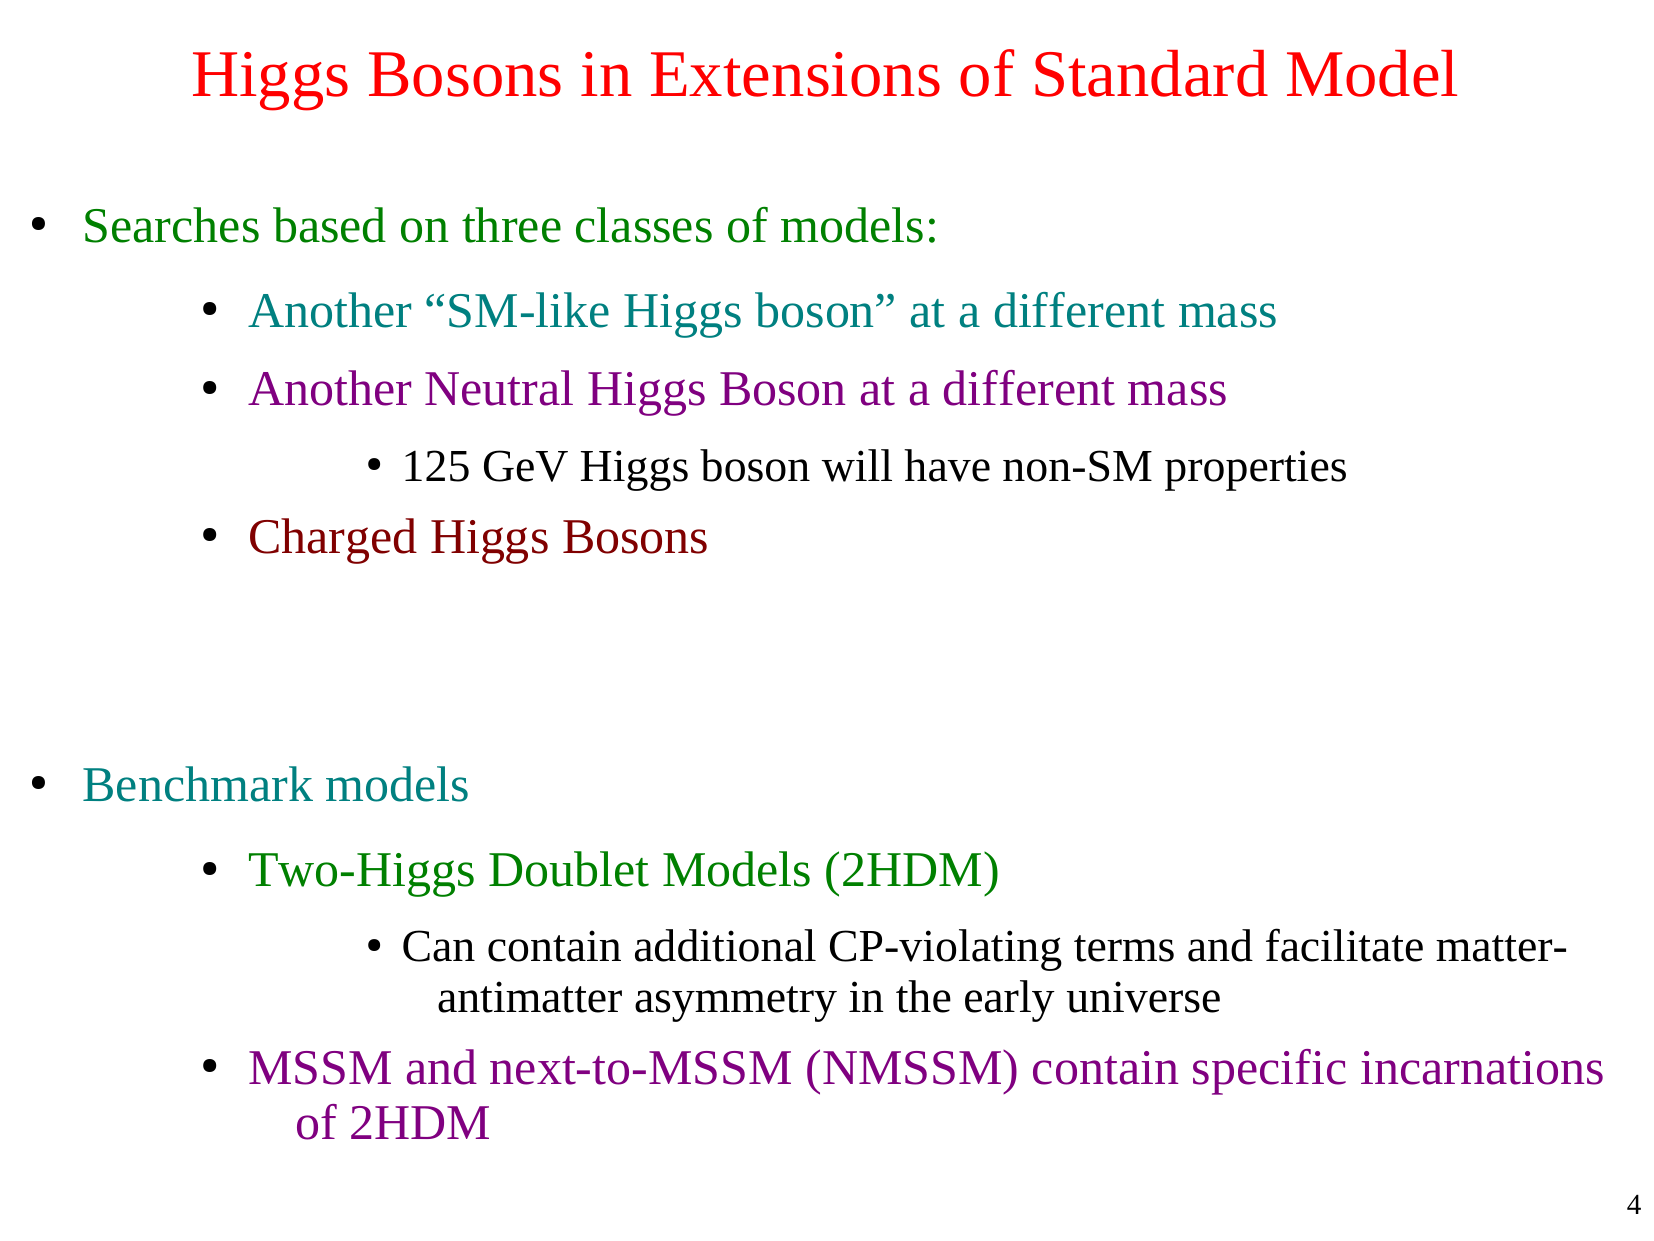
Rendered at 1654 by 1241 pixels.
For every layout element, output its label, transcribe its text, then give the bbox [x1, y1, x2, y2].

title Higgs Bosons in Extensions of Standard Model [128, 5, 1541, 144]
list Searches based on three classes of models: Another “SM-like Higgs boson” at a different mass Another Neutral Higgs Boson at a different mass 125 GeV Higgs boson will have non-SM properties Charged Higgs Bosons Benchmark models Two-Higgs Doublet Models (2HDM) Can contain additional CP-violating terms and facilitate matter-antimatter asymmetry in the early universe MSSM and next-to-MSSM (NMSSM) contain specific incarnations of 2HDM [11, 197, 1647, 1241]
